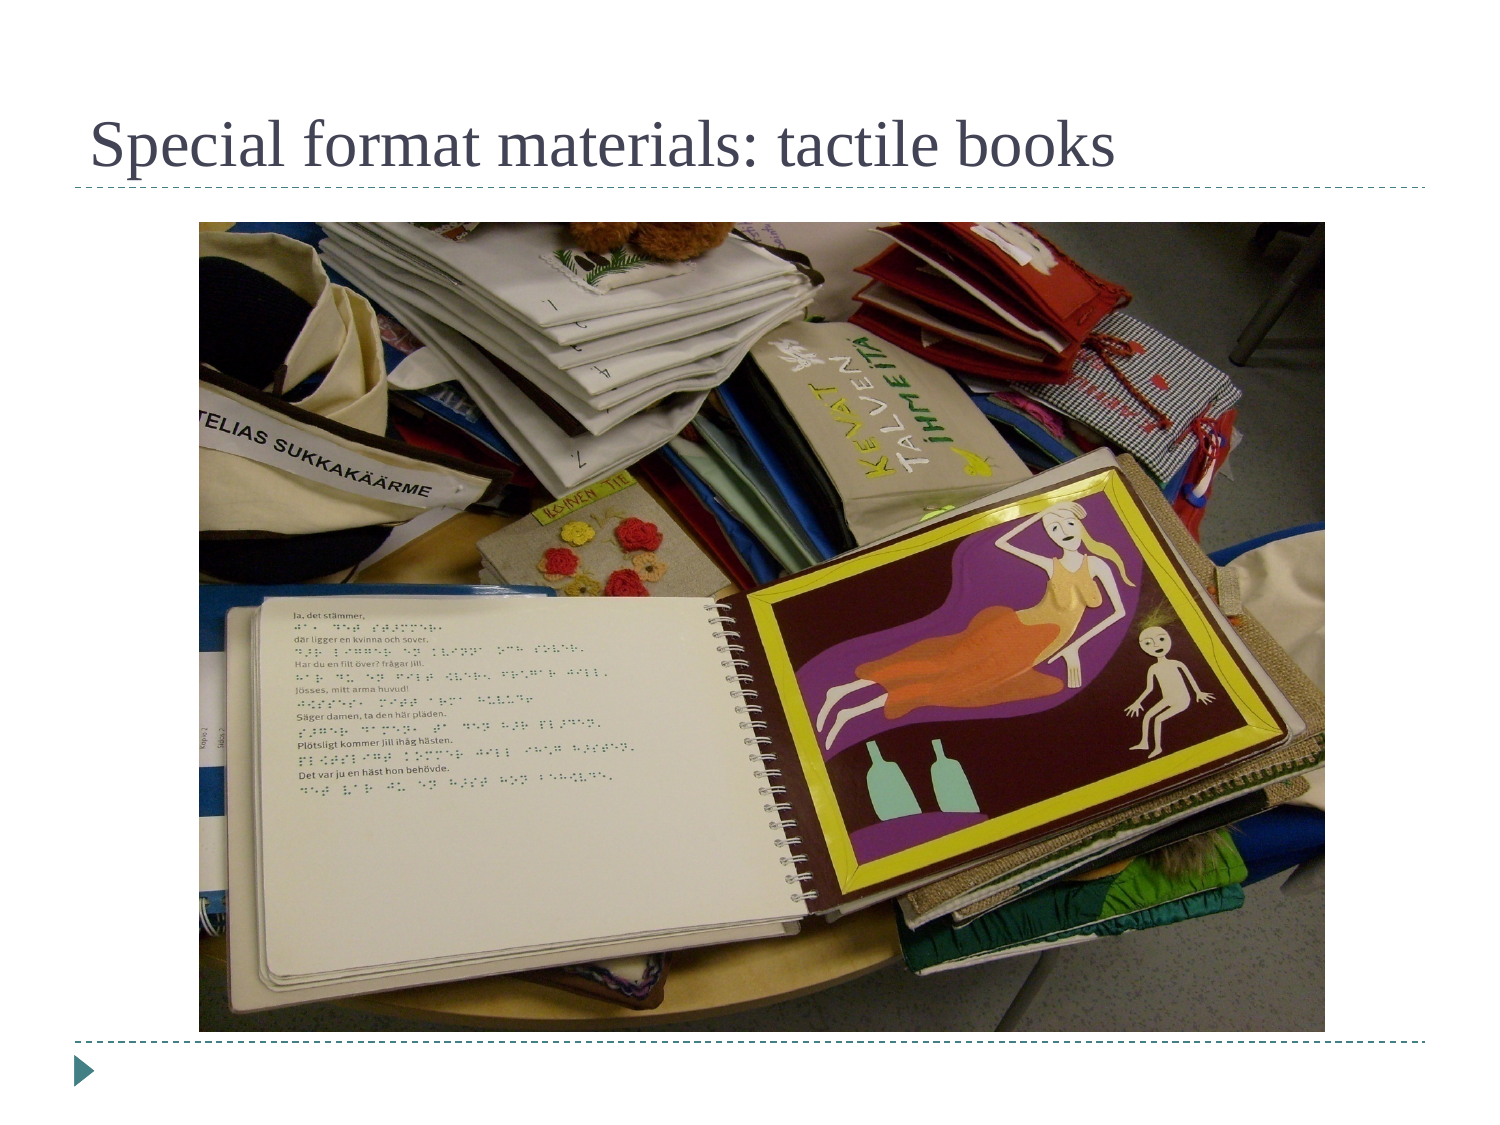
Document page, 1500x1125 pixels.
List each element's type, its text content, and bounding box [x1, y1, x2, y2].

picture [199, 222, 1325, 1032]
title Special format materials: tactile books [75, 37, 1426, 188]
